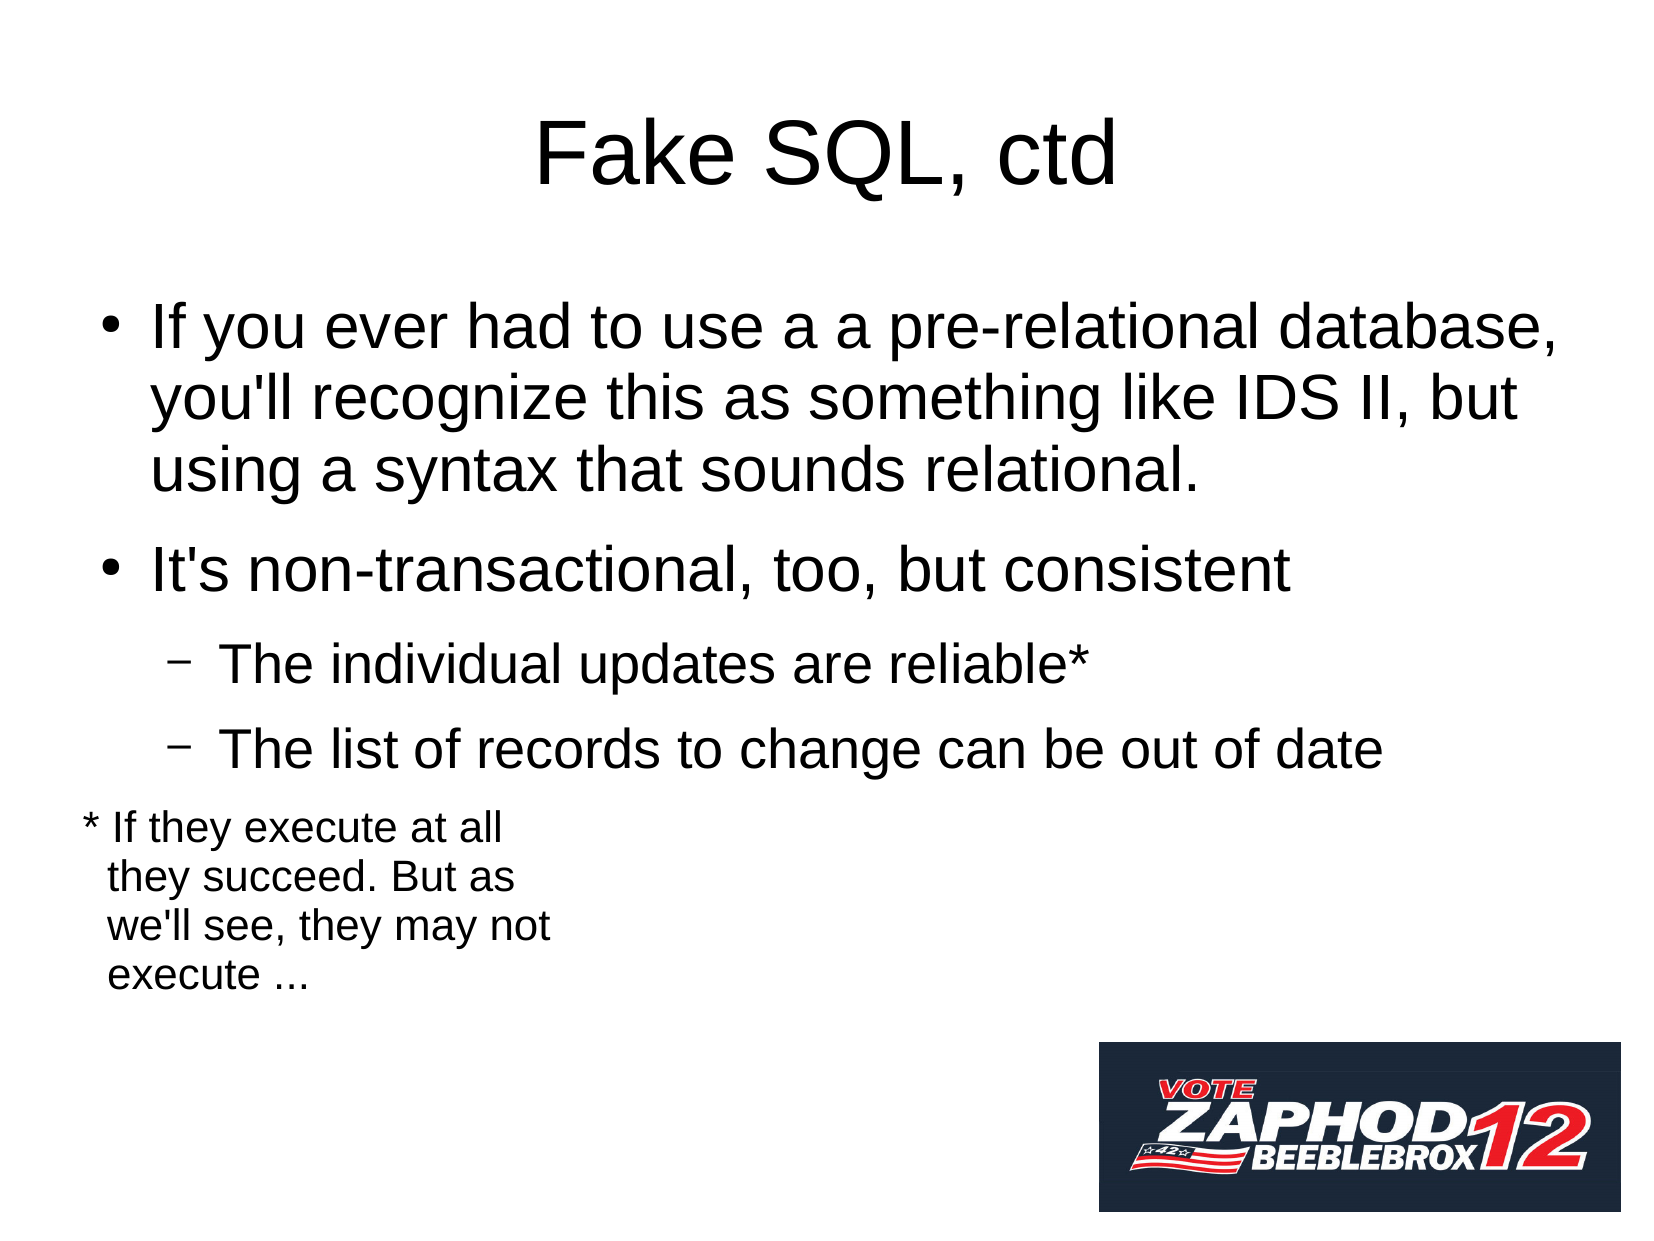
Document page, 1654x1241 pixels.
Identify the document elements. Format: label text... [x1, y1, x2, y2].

list If you ever had to use a a pre-relational database, you'll recognize this as something like IDS II, but using a syntax that sounds relational. It's non-transactional, too, but consistent The individual updates are reliable* The list of records to change can be out of date * If they execute at all they succeed. But as we'll see, they may not execute ... [82, 290, 1571, 1010]
picture [1099, 1042, 1621, 1212]
title Fake SQL, ctd [82, 49, 1571, 257]
